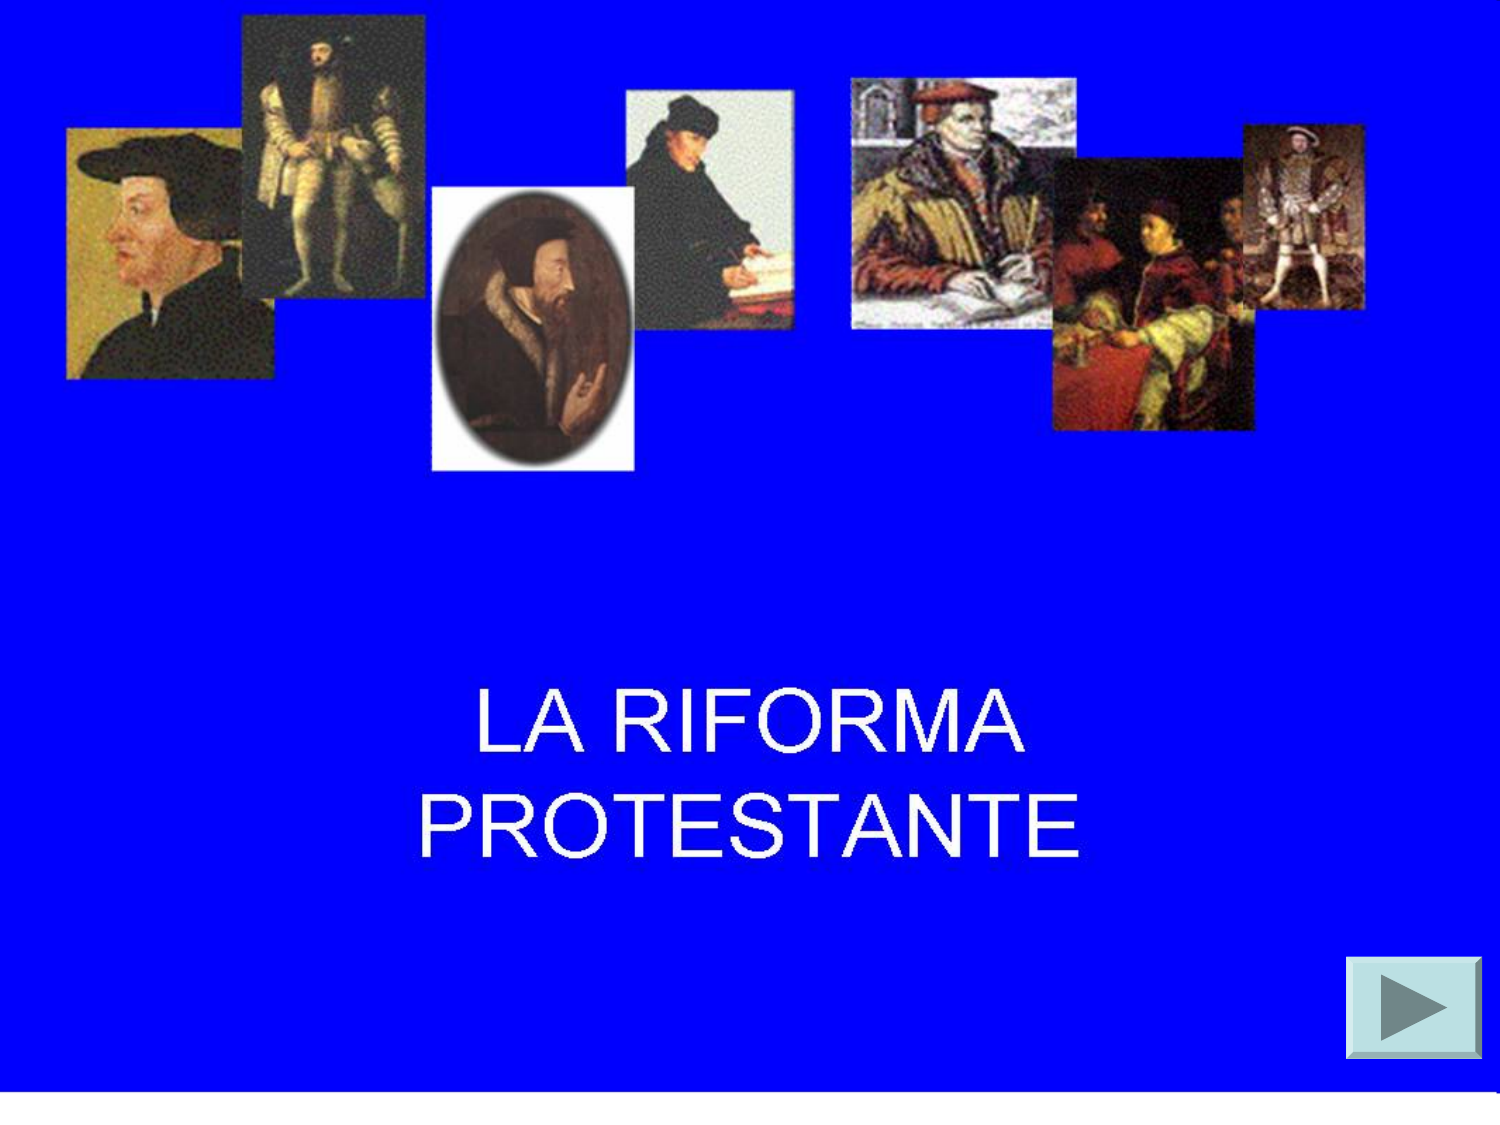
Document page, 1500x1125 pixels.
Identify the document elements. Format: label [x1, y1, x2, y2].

picture [0, 0, 1500, 1125]
text_box [1347, 956, 1483, 1059]
